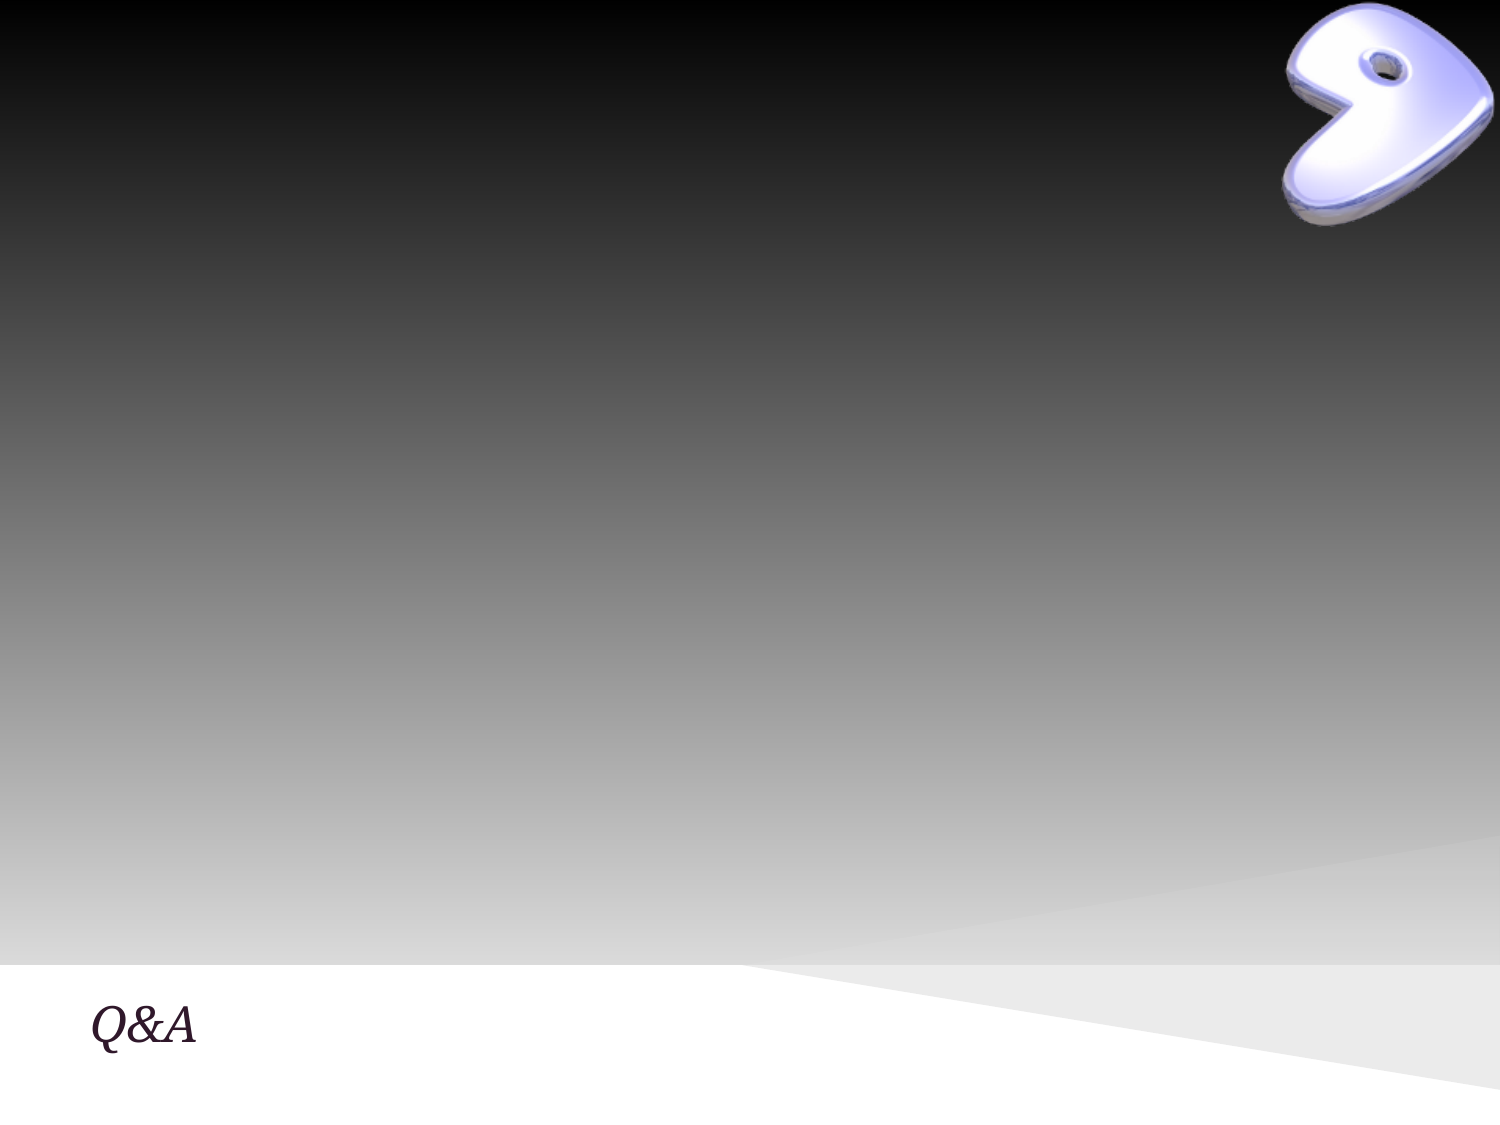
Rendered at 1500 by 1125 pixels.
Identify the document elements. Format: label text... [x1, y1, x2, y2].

list Q&A [75, 967, 1425, 1078]
picture [1271, 0, 1500, 233]
